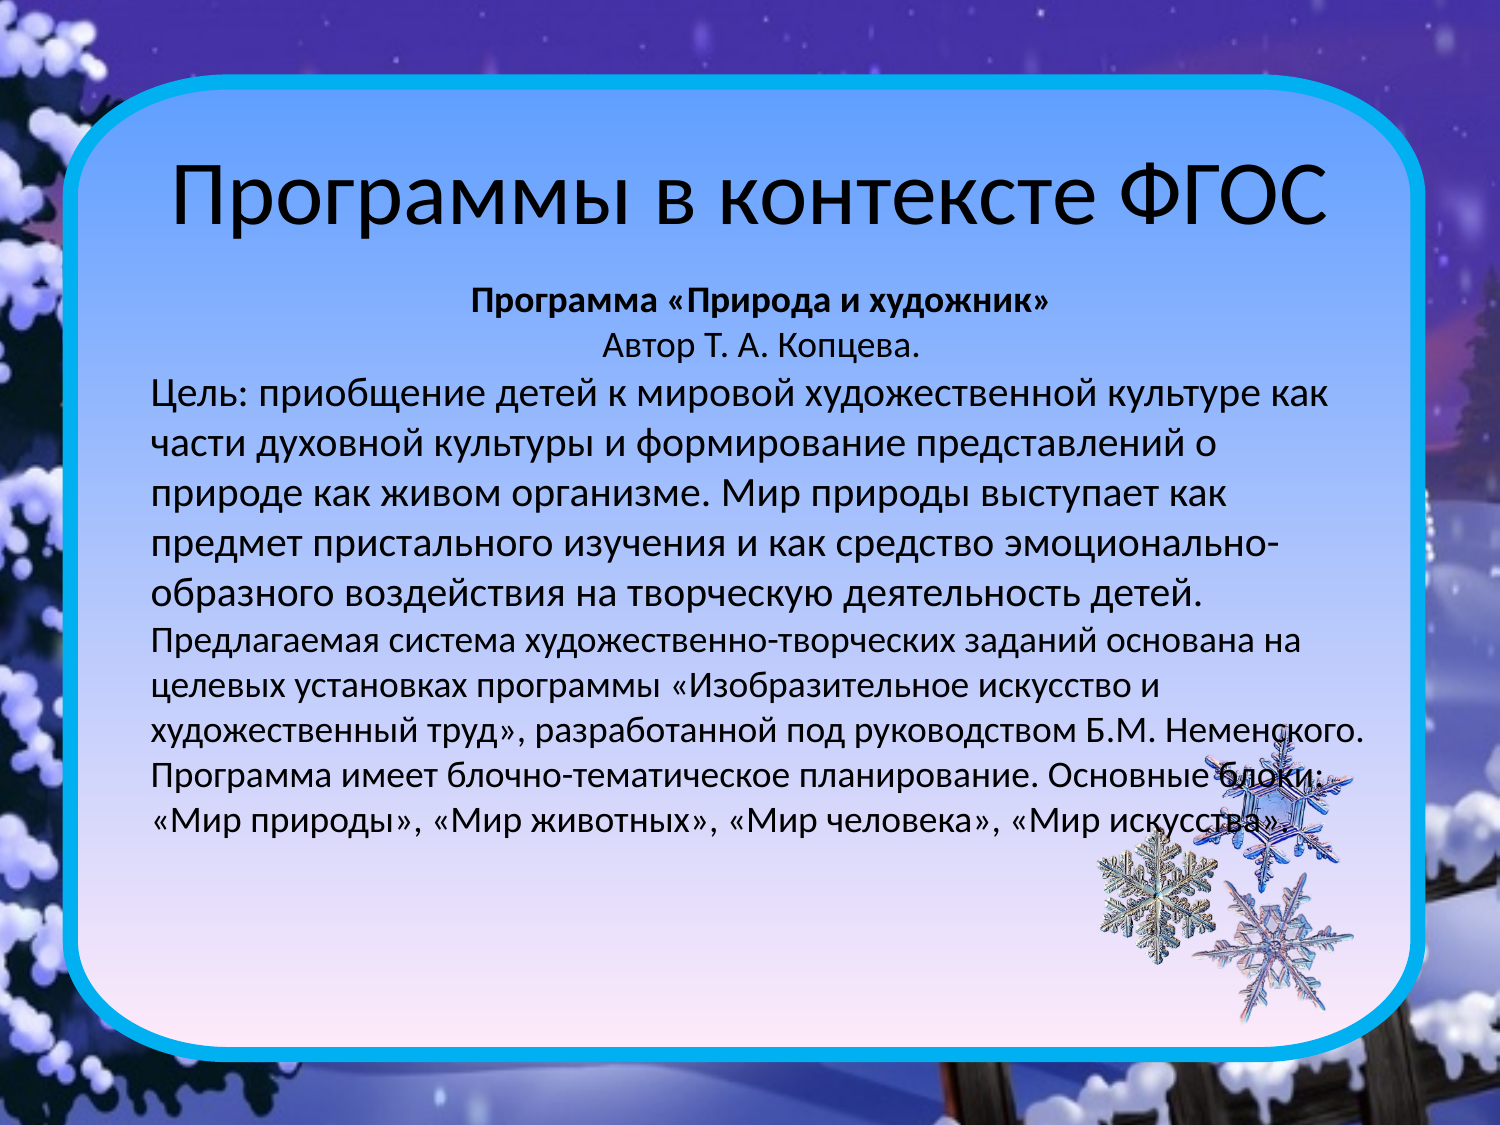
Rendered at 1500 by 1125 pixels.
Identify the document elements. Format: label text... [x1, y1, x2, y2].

subtitle Программа «Природа и художник» Автор Т. А. Копцева. Цель: приобщение детей к мировой художественной культуре как части духовной культуры и формирование представлений о природе как живом организме. Мир природы выступает как предмет присталь­ного изучения и как средство эмоционально-образного воздействия на творческую деятельность детей. Предлагаемая система художественно-творческих заданий основана на целевых установках программы «Изобразительное искусство и художественный труд», разработанной под руководством Б.М. Неменского. Программа имеет блочно-тематическое планирование. Основные блоки: «Мир природы», «Мир животных», «Мир человека», «Мир искусства». [135, 267, 1388, 976]
title Программы в контексте ФГОС [112, 125, 1388, 338]
picture [0, 0, 1500, 1125]
